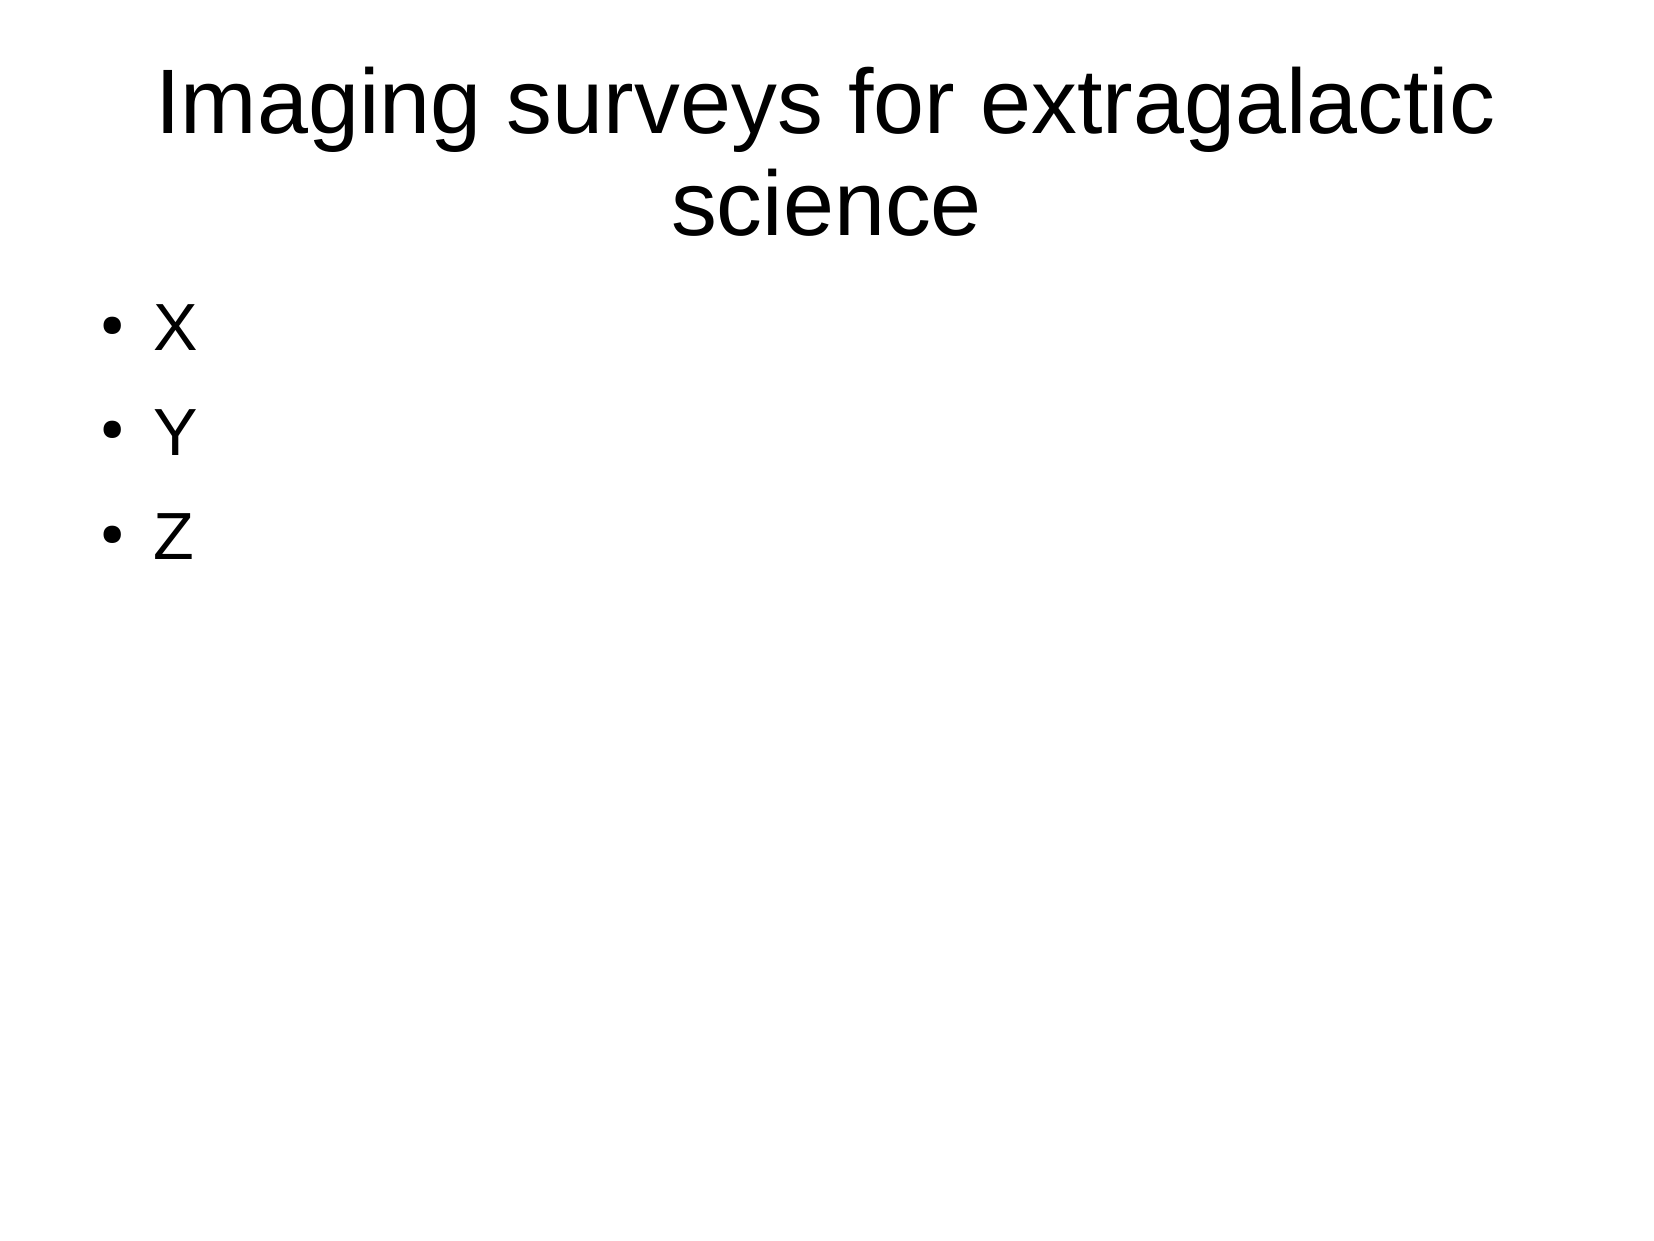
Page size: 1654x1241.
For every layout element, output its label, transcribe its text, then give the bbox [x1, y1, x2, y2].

title Imaging surveys for extragalactic science [82, 49, 1571, 257]
list X Y Z [82, 290, 1571, 1010]
